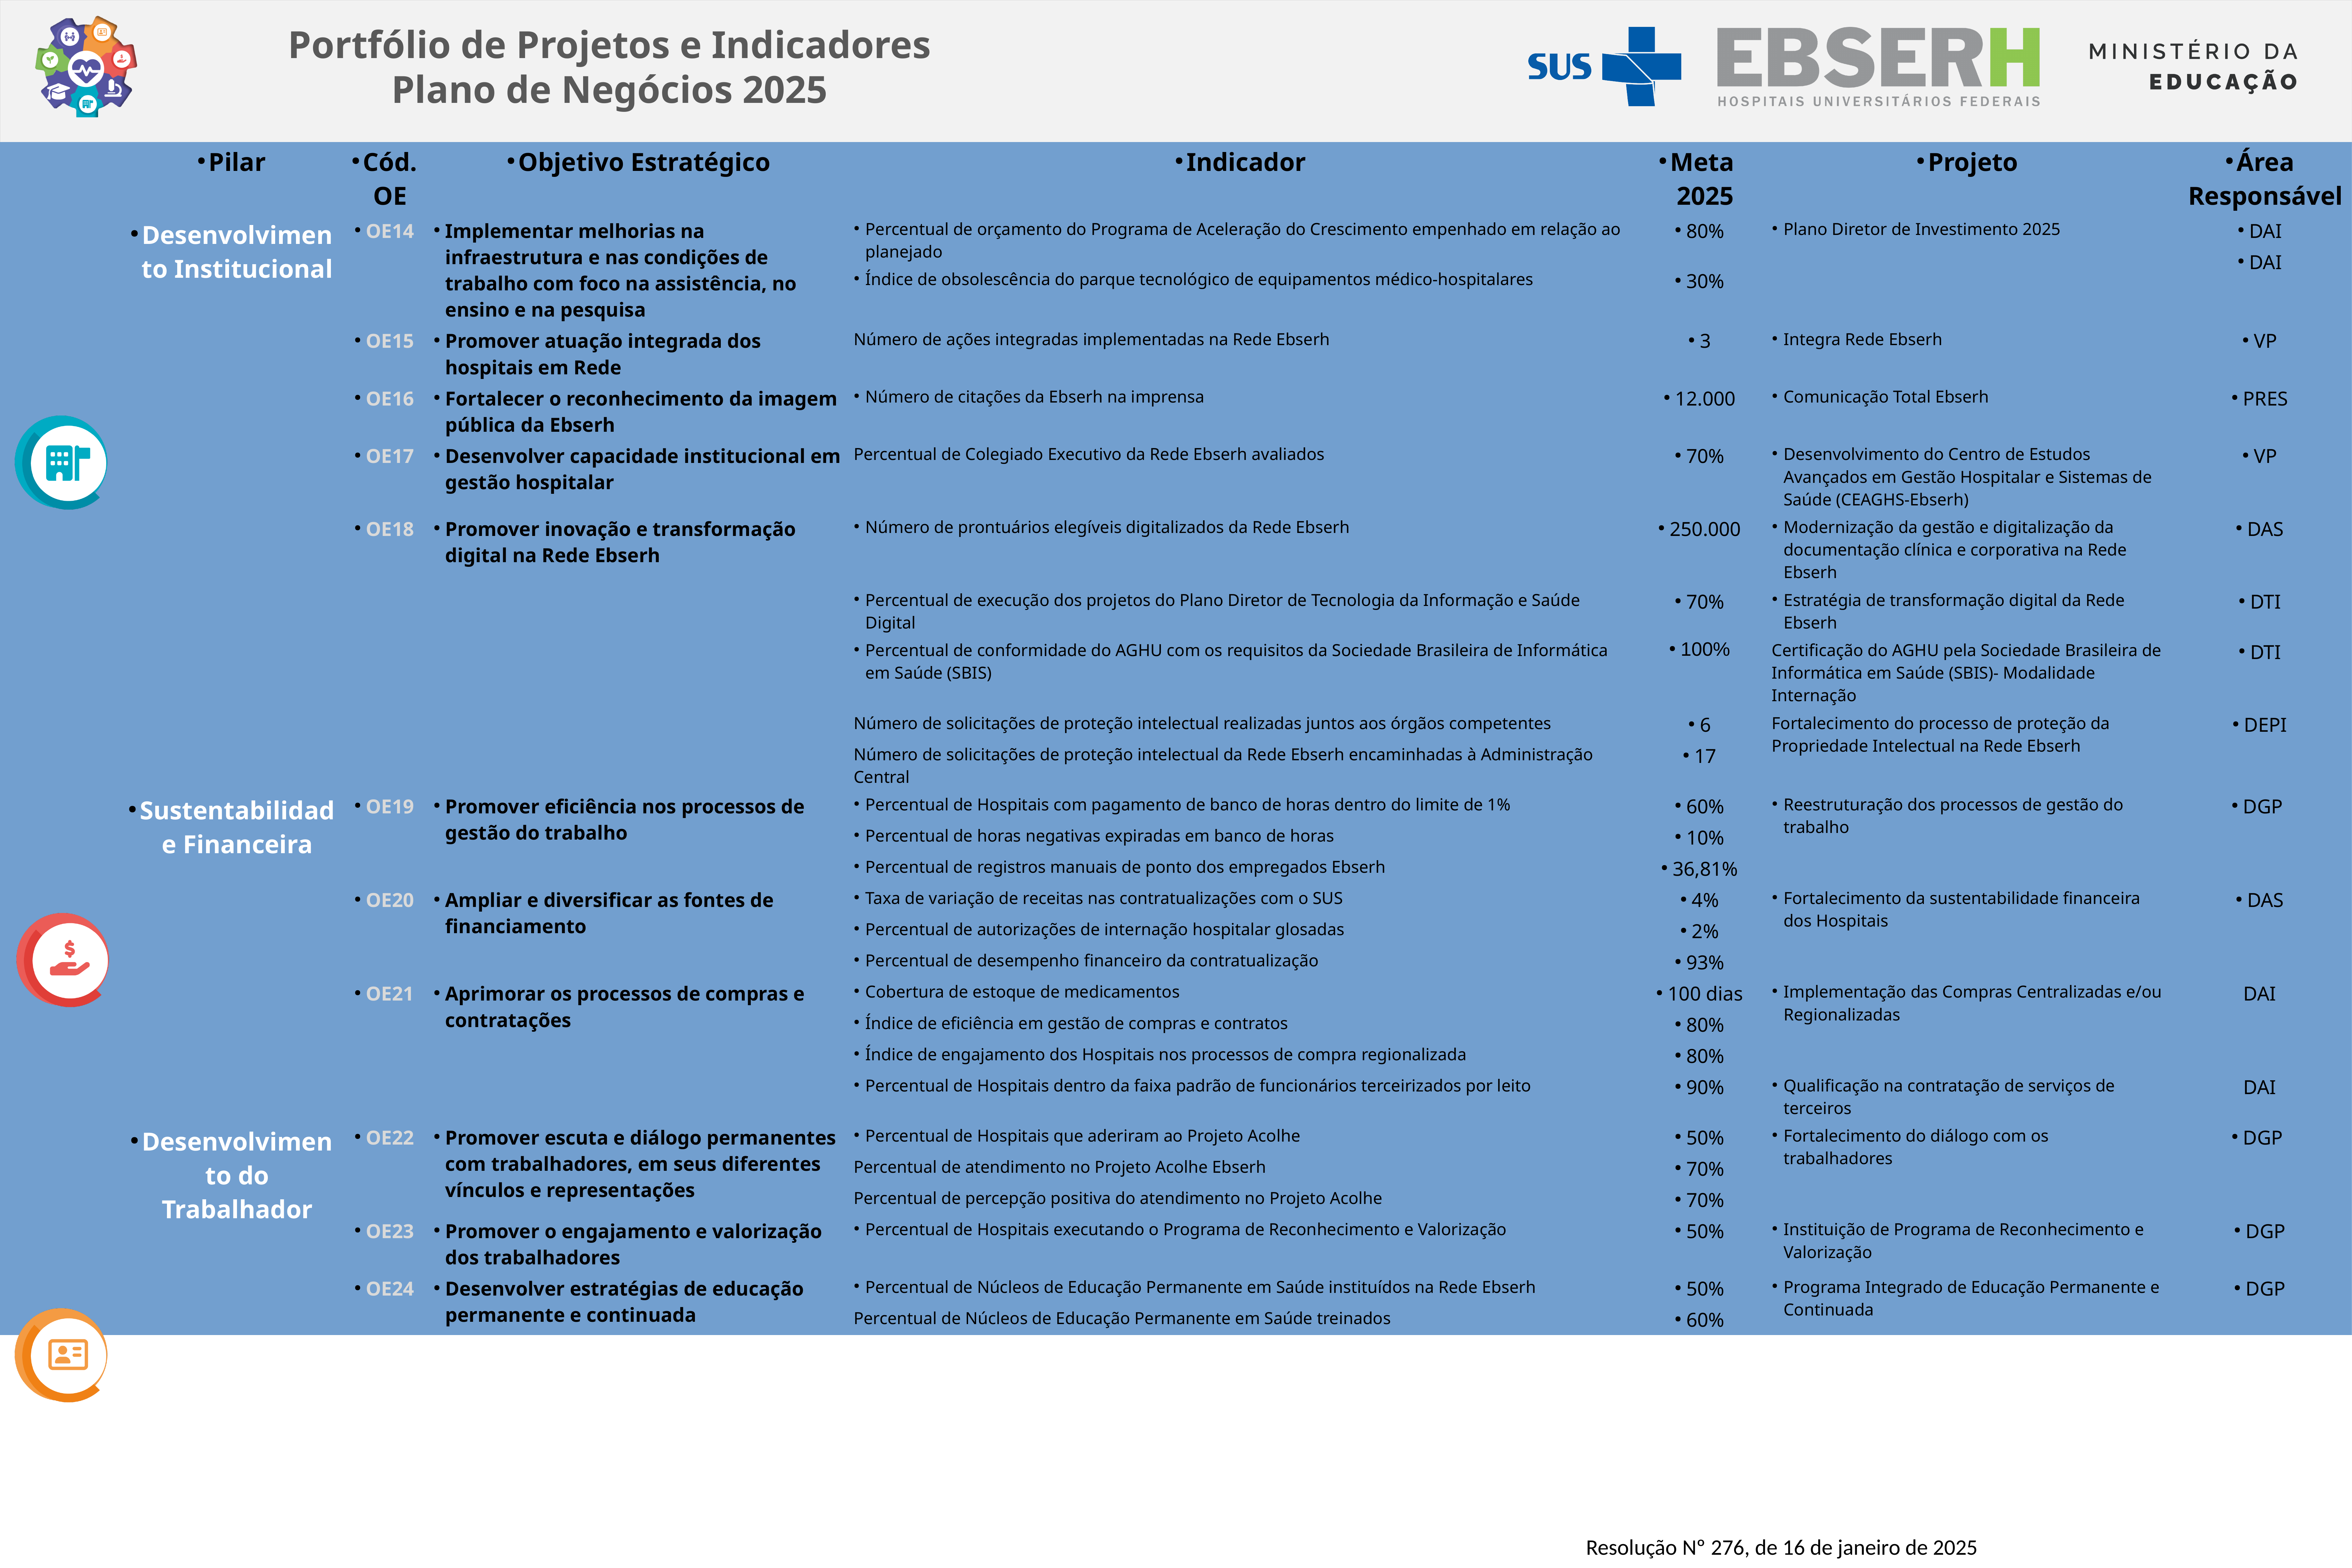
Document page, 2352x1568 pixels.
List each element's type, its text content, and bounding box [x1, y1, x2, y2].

table_cell Percentual de execução dos projetos do Plano Diretor de Tecnologia da Informação e Saúde Digital [849, 586, 1632, 636]
table_cell DAI [2167, 215, 2352, 246]
picture [7, 905, 117, 1015]
table_cell 100% [1632, 636, 1767, 709]
picture [6, 1300, 116, 1410]
table_cell Fortalecimento do diálogo com os trabalhadores [1767, 1122, 2167, 1215]
table_cell Promover escuta e diálogo permanentes com trabalhadores, em seus diferentes vínculos e representações [428, 1122, 849, 1215]
table_cell VP [2167, 440, 2352, 513]
table_cell Número de prontuários elegíveis digitalizados da Rede Ebserh [849, 513, 1632, 586]
table_cell DAI [2167, 978, 2352, 1071]
table_cell DTI [2167, 636, 2352, 709]
table_header Objetivo Estratégico [428, 142, 849, 215]
text_box Portfólio de Projetos e Indicadores Plano de Negócios 2025 [138, 9, 1176, 74]
table_cell Desenvolvimento do Centro de Estudos Avançados em Gestão Hospitalar e Sistemas de Saúde (CEAGHS-Ebserh) [1767, 440, 2167, 513]
table_cell 50% [1632, 1215, 1767, 1273]
table_cell OE24 [340, 1273, 428, 1335]
table_cell DAI [2167, 1071, 2352, 1122]
text_box [0, 0, 2352, 142]
table_cell Número de citações da Ebserh na imprensa [849, 383, 1632, 440]
text_box Resolução Nº 276, de 16 de janeiro de 2025 [1581, 1530, 2349, 1562]
table_cell Desenvolvimento do Trabalhador [123, 1122, 340, 1335]
table_cell Percentual de Núcleos de Educação Permanente em Saúde treinados [849, 1304, 1632, 1335]
table_cell Número de ações integradas implementadas na Rede Ebserh [849, 325, 1632, 383]
table_cell Qualificação na contratação de serviços de terceiros [1767, 1071, 2167, 1122]
table_cell OE20 [340, 884, 428, 978]
table_cell 80% [1632, 1040, 1767, 1071]
table_header Indicador [849, 142, 1632, 215]
table_cell OE17 [340, 440, 428, 513]
table_header Cód. OE [340, 142, 428, 215]
table_cell Programa Integrado de Educação Permanente e Continuada [1767, 1273, 2167, 1335]
table_cell Desenvolvimento Institucional [123, 215, 340, 790]
table_cell Percentual de desempenho financeiro da contratualização [849, 946, 1632, 978]
table_cell 10% [1632, 822, 1767, 853]
table_cell 70% [1632, 1153, 1767, 1184]
table_cell 60% [1632, 790, 1767, 822]
table_cell DAS [2167, 884, 2352, 978]
table_cell DGP [2167, 1122, 2352, 1215]
table_cell 36,81% [1632, 853, 1767, 884]
table_cell 80% [1632, 1009, 1767, 1040]
table_cell 17 [1632, 740, 1767, 790]
table_cell [0, 215, 123, 790]
table_cell Índice de obsolescência do parque tecnológico de equipamentos médico-hospitalares [849, 265, 1632, 325]
table_cell Instituição de Programa de Reconhecimento e Valorização [1767, 1215, 2167, 1273]
table_cell Número de solicitações de proteção intelectual da Rede Ebserh encaminhadas à Administração Central [849, 740, 1632, 790]
table_cell 70% [1632, 1184, 1767, 1215]
table_cell Fortalecimento do processo de proteção da Propriedade Intelectual na Rede Ebserh [1767, 709, 2167, 790]
table_cell 2% [1632, 915, 1767, 946]
table_cell Fortalecer o reconhecimento da imagem pública da Ebserh [428, 383, 849, 440]
table_cell Percentual de registros manuais de ponto dos empregados Ebserh [849, 853, 1632, 884]
table_cell DGP [2167, 790, 2352, 884]
table_cell 70% [1632, 586, 1767, 636]
picture [33, 9, 138, 121]
table_cell DAI [2167, 246, 2352, 325]
table_cell Reestruturação dos processos de gestão do trabalho [1767, 790, 2167, 884]
table_cell DTI [2167, 586, 2352, 636]
table_cell 3 [1632, 325, 1767, 383]
table_cell Ampliar e diversificar as fontes de financiamento [428, 884, 849, 978]
table_cell OE15 [340, 325, 428, 383]
table_cell VP [2167, 325, 2352, 383]
table_cell Estratégia de transformação digital da Rede Ebserh [1767, 586, 2167, 636]
table_cell 100 dias [1632, 978, 1767, 1009]
table_cell Certificação do AGHU pela Sociedade Brasileira de Informática em Saúde (SBIS)- Modalidade Internação [1767, 636, 2167, 709]
table_cell PRES [2167, 383, 2352, 440]
table_cell Comunicação Total Ebserh [1767, 383, 2167, 440]
table_cell Plano Diretor de Investimento 2025 [1767, 215, 2167, 325]
table_cell Percentual de percepção positiva do atendimento no Projeto Acolhe [849, 1184, 1632, 1215]
table_cell DAS [2167, 513, 2352, 586]
table_cell OE14 [340, 215, 428, 325]
picture [1528, 27, 1681, 106]
table_cell Percentual de Núcleos de Educação Permanente em Saúde instituídos na Rede Ebserh [849, 1273, 1632, 1304]
table_cell Sustentabilidade Financeira [123, 790, 340, 1122]
table_cell Taxa de variação de receitas nas contratualizações com o SUS [849, 884, 1632, 915]
table_cell Percentual de Hospitais dentro da faixa padrão de funcionários terceirizados por leito [849, 1071, 1632, 1122]
table_cell Promover eficiência nos processos de gestão do trabalho [428, 790, 849, 884]
table_cell Modernização da gestão e digitalização da documentação clínica e corporativa na Rede Ebserh [1767, 513, 2167, 586]
table_cell Percentual de Colegiado Executivo da Rede Ebserh avaliados [849, 440, 1632, 513]
table_cell Promover o engajamento e valorização dos trabalhadores [428, 1215, 849, 1273]
table_cell Índice de eficiência em gestão de compras e contratos [849, 1009, 1632, 1040]
table_cell Desenvolver capacidade institucional em gestão hospitalar [428, 440, 849, 513]
table_cell 90% [1632, 1071, 1767, 1122]
table_cell Aprimorar os processos de compras e contratações [428, 978, 849, 1122]
table_cell 50% [1632, 1273, 1767, 1304]
table_cell OE21 [340, 978, 428, 1122]
table_cell OE23 [340, 1215, 428, 1273]
table_cell 50% [1632, 1122, 1767, 1153]
table_cell Percentual de conformidade do AGHU com os requisitos da Sociedade Brasileira de Informática em Saúde (SBIS) [849, 636, 1632, 709]
table_cell Integra Rede Ebserh [1767, 325, 2167, 383]
table_cell Fortalecimento da sustentabilidade financeira dos Hospitais [1767, 884, 2167, 978]
table_cell DEPI [2167, 709, 2352, 790]
table_cell Percentual de autorizações de internação hospitalar glosadas [849, 915, 1632, 946]
table_cell 80% [1632, 215, 1767, 265]
table_cell 30% [1632, 265, 1767, 325]
table_cell [0, 790, 123, 1122]
picture [1717, 27, 2297, 106]
table_cell Promover atuação integrada dos hospitais em Rede [428, 325, 849, 383]
table_cell DGP [2167, 1273, 2352, 1335]
table_header Área Responsável [2167, 142, 2352, 215]
table_cell Implementação das Compras Centralizadas e/ou Regionalizadas [1767, 978, 2167, 1071]
table_cell 60% [1632, 1304, 1767, 1335]
table_cell OE22 [340, 1122, 428, 1215]
table_cell DGP [2167, 1215, 2352, 1273]
table_cell Percentual de orçamento do Programa de Aceleração do Crescimento empenhado em relação ao planejado [849, 215, 1632, 265]
table_cell 4% [1632, 884, 1767, 915]
table_header Pilar [123, 142, 340, 215]
table_cell Percentual de Hospitais que aderiram ao Projeto Acolhe [849, 1122, 1632, 1153]
table_cell OE18 [340, 513, 428, 790]
table_cell Desenvolver estratégias de educação permanente e continuada [428, 1273, 849, 1335]
table_header Projeto [1767, 142, 2167, 215]
table_cell 70% [1632, 440, 1767, 513]
table_cell Índice de engajamento dos Hospitais nos processos de compra regionalizada [849, 1040, 1632, 1071]
table_cell 93% [1632, 946, 1767, 978]
table_cell Percentual de Hospitais executando o Programa de Reconhecimento e Valorização [849, 1215, 1632, 1273]
table_cell Percentual de horas negativas expiradas em banco de horas [849, 822, 1632, 853]
table_cell OE19 [340, 790, 428, 884]
table_cell Cobertura de estoque de medicamentos [849, 978, 1632, 1009]
table_cell OE16 [340, 383, 428, 440]
table_cell 12.000 [1632, 383, 1767, 440]
table_cell 6 [1632, 709, 1767, 740]
table_cell Percentual de atendimento no Projeto Acolhe Ebserh [849, 1153, 1632, 1184]
table_cell Implementar melhorias na infraestrutura e nas condições de trabalho com foco na assistência, no ensino e na pesquisa [428, 215, 849, 325]
table_cell [0, 1122, 123, 1335]
table_header Meta 2025 [1632, 142, 1767, 215]
picture [6, 407, 116, 517]
table_cell Número de solicitações de proteção intelectual realizadas juntos aos órgãos competentes [849, 709, 1632, 740]
table_cell 250.000 [1632, 513, 1767, 586]
table_cell Promover inovação e transformação digital na Rede Ebserh [428, 513, 849, 790]
table_header [0, 142, 123, 215]
table_cell Percentual de Hospitais com pagamento de banco de horas dentro do limite de 1% [849, 790, 1632, 822]
